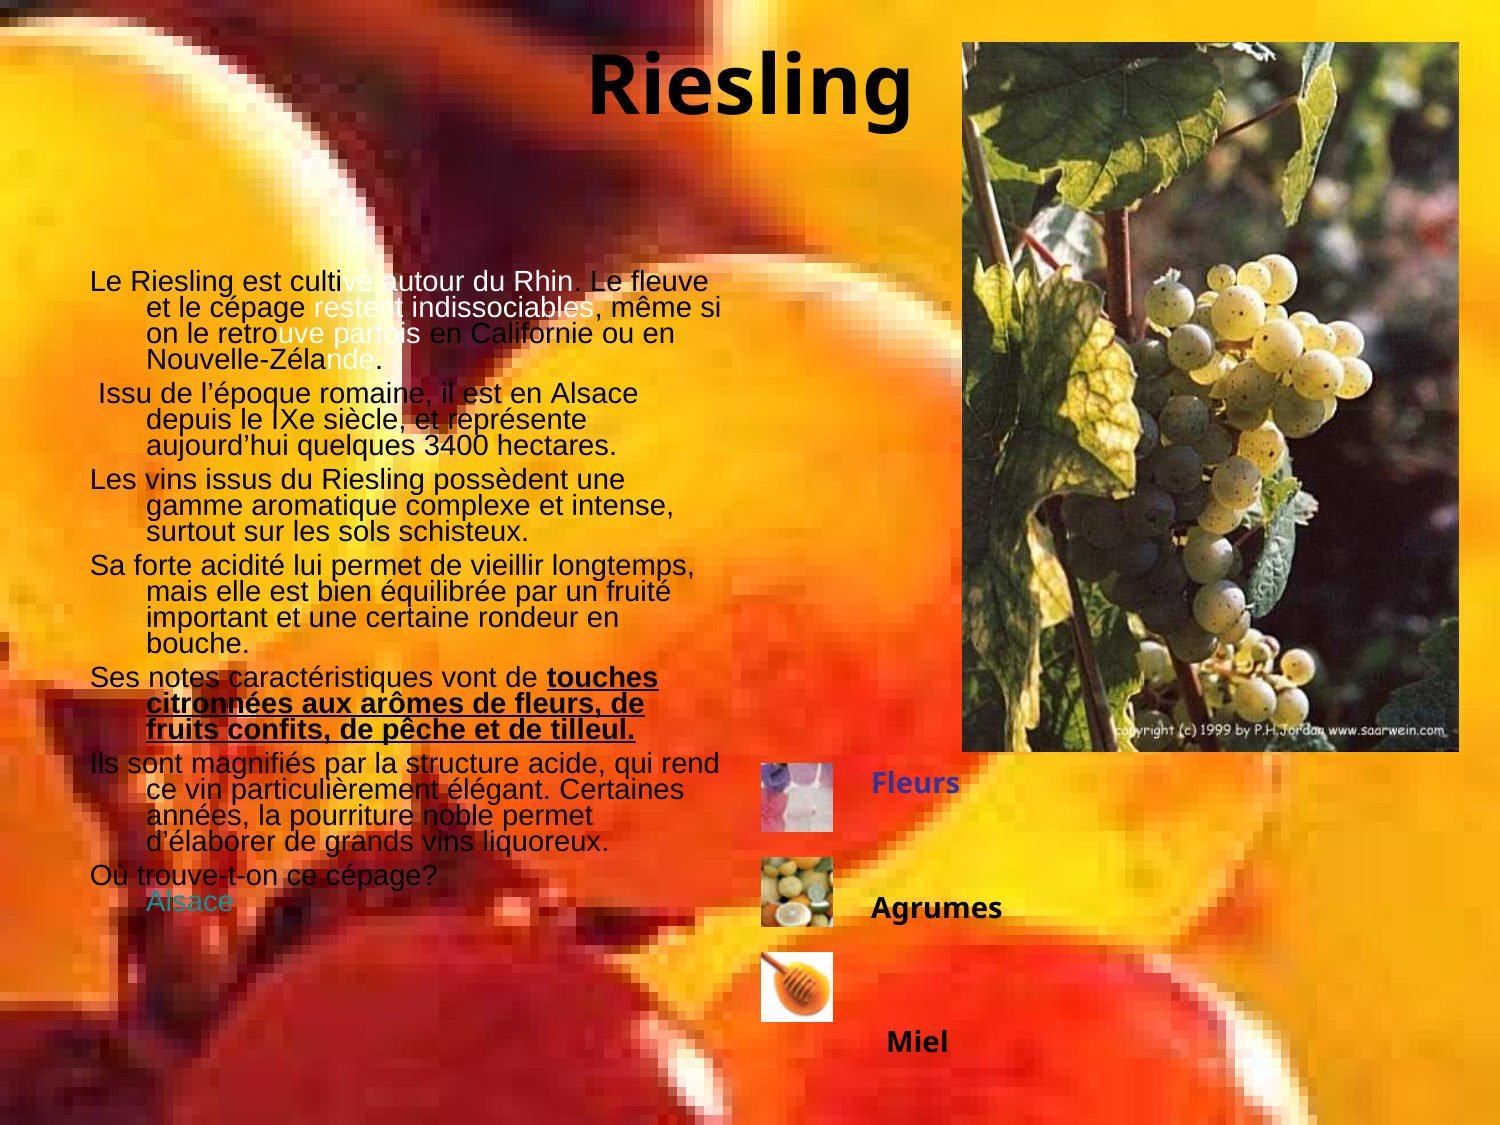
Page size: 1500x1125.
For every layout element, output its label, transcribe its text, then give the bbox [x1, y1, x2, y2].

text_box Agrumes [856, 865, 1046, 990]
picture [0, 0, 1500, 1125]
list Le Riesling est cultivé autour du Rhin. Le fleuve et le cépage restent indissociables, même si on le retrouve parfois en Californie ou en Nouvelle-Zélande. Issu de l’époque romaine, il est en Alsace depuis le IXe siècle, et représente aujourd’hui quelques 3400 hectares. Les vins issus du Riesling possèdent une gamme aromatique complexe et intense, surtout sur les sols schisteux. Sa forte acidité lui permet de vieillir longtemps, mais elle est bien équilibrée par un fruité important et une certaine rondeur en bouche. Ses notes caractéristiques vont de touches citronnées aux arômes de fleurs, de fruits confits, de pêche et de tilleul. Ils sont magnifiés par la structure acide, qui rend ce vin particulièrement élégant. Certaines années, la pourriture noble permet d’élaborer de grands vins liquoreux. Où trouve-t-on ce cépage? Alsace [75, 262, 738, 1006]
text_box Fleurs [856, 739, 1046, 865]
text_box Miel [856, 990, 1046, 1093]
title Riesling [75, 34, 1426, 244]
